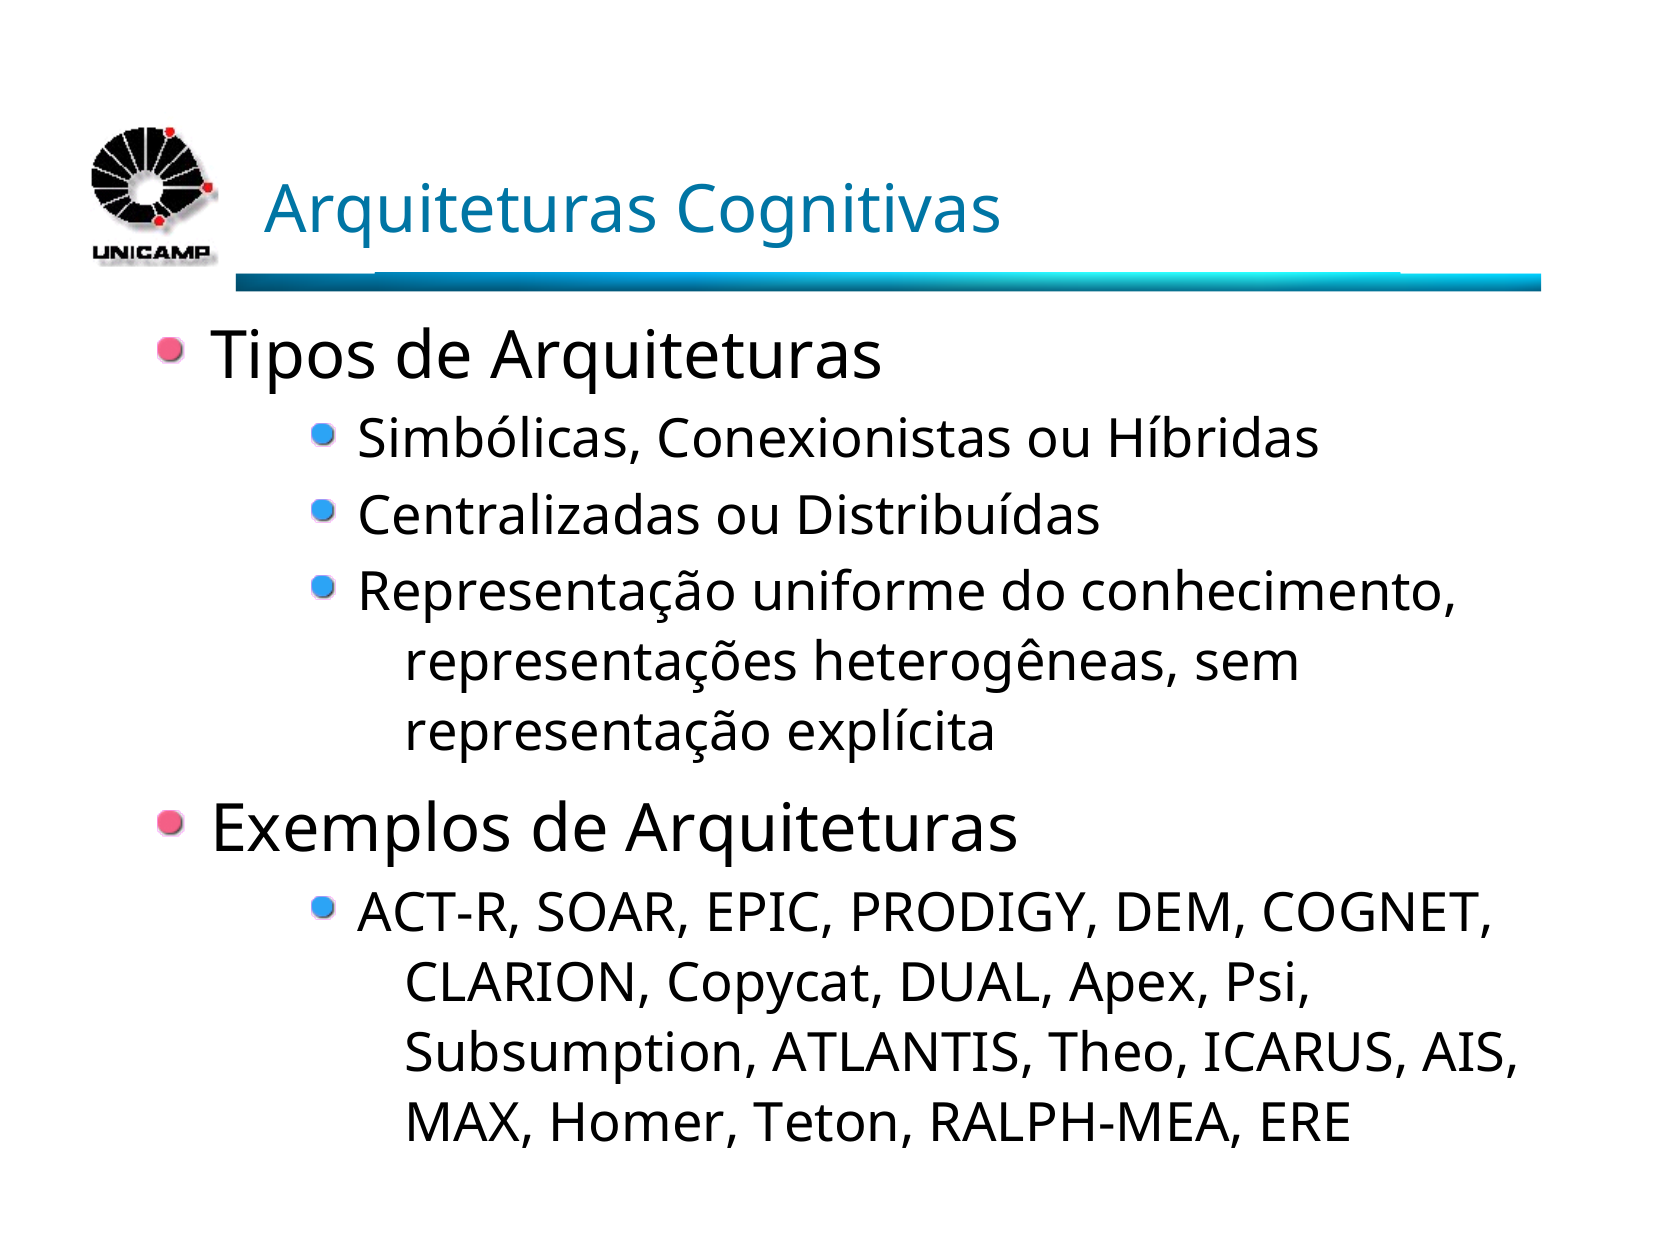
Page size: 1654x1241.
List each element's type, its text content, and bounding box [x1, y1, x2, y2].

list Tipos de Arquiteturas Simbólicas, Conexionistas ou Híbridas Centralizadas ou Distribuídas Representação uniforme do conhecimento, representações heterogêneas, sem representação explícita Exemplos de Arquiteturas ACT-R, SOAR, EPIC, PRODIGY, DEM, COGNET, CLARION, Copycat, DUAL, Apex, Psi, Subsumption, ATLANTIS, Theo, ICARUS, AIS, MAX, Homer, Teton, RALPH-MEA, ERE [121, 309, 1534, 1182]
picture [125, 272, 1654, 295]
title Arquiteturas Cognitivas [264, 42, 1534, 250]
